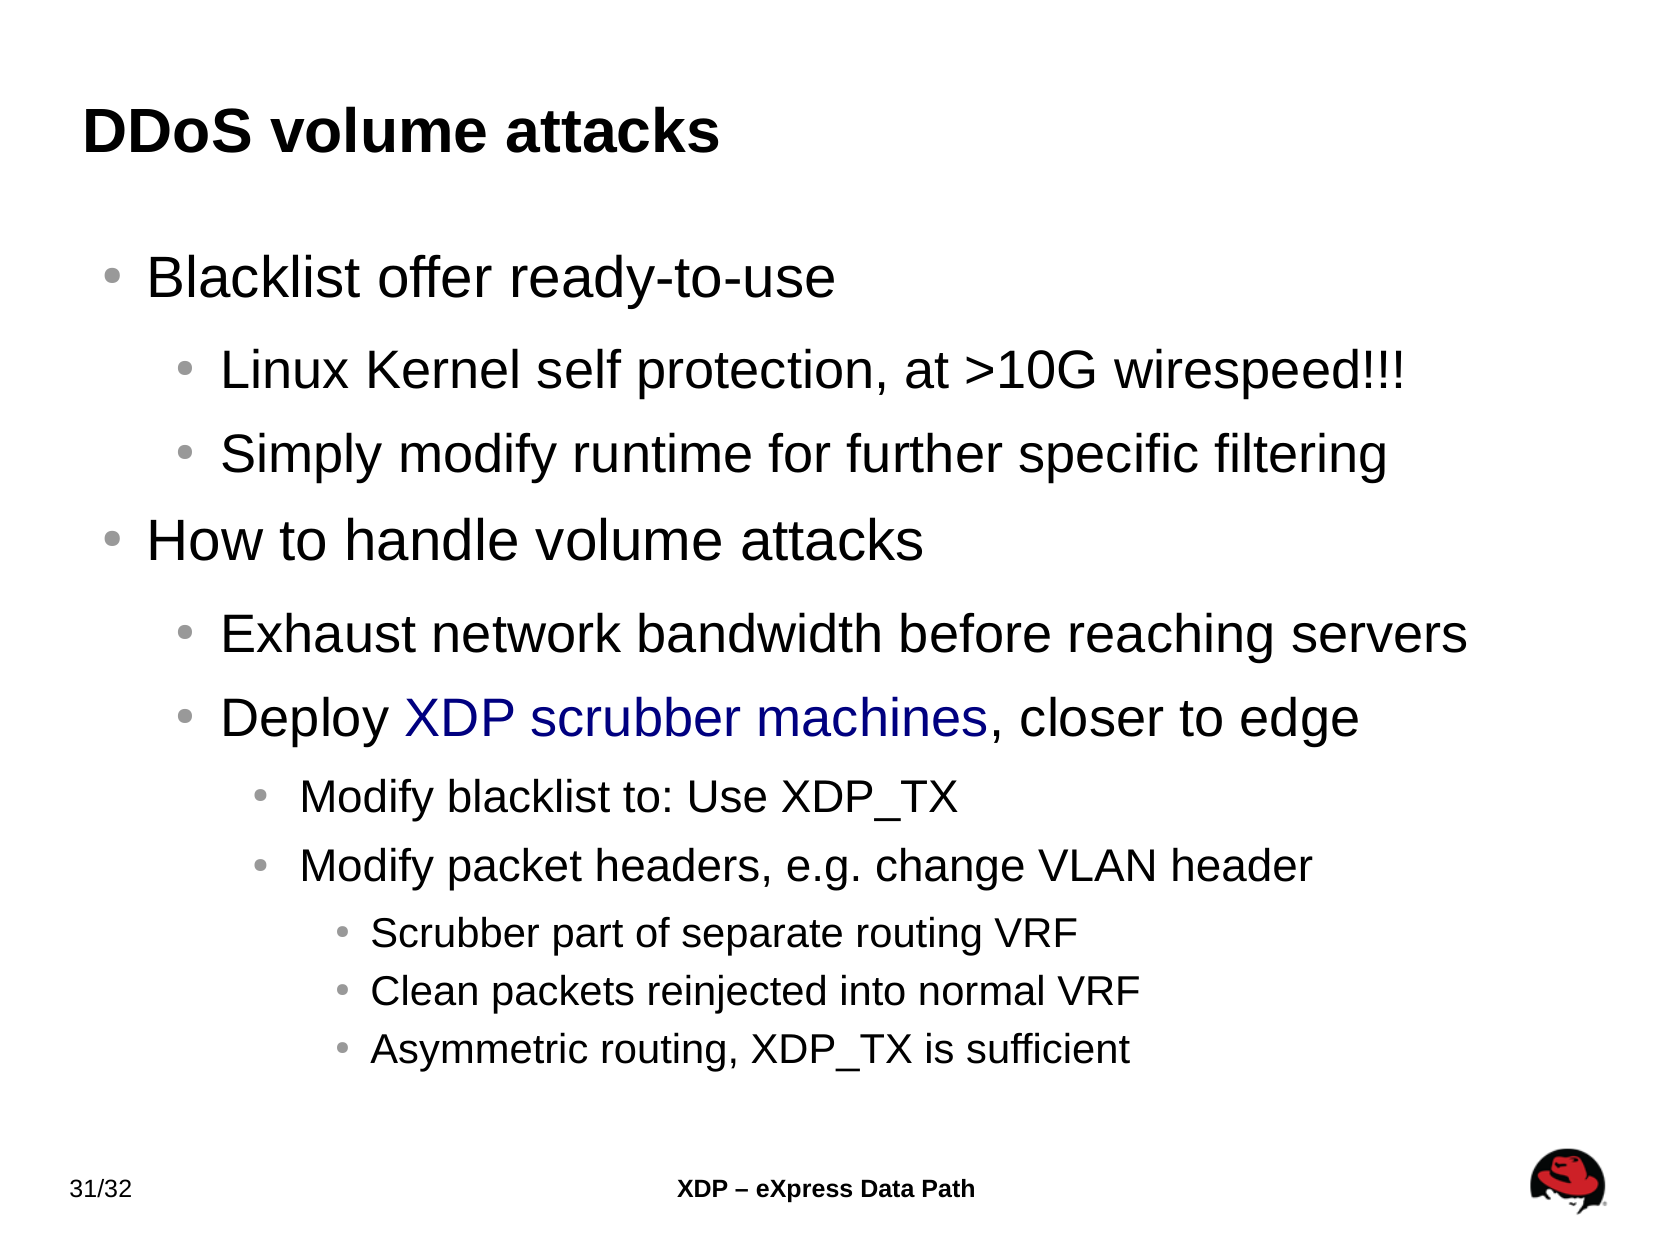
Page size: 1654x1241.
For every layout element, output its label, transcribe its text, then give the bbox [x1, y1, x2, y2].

title DDoS volume attacks [82, 37, 1571, 226]
picture [1529, 1146, 1613, 1224]
list Blacklist offer ready-to-use Linux Kernel self protection, at >10G wirespeed!!! Simply modify runtime for further specific filtering How to handle volume attacks Exhaust network bandwidth before reaching servers Deploy XDP scrubber machines, closer to edge Modify blacklist to: Use XDP_TX Modify packet headers, e.g. change VLAN header Scrubber part of separate routing VRF Clean packets reinjected into normal VRF Asymmetric routing, XDP_TX is sufficient [86, 244, 1576, 1073]
